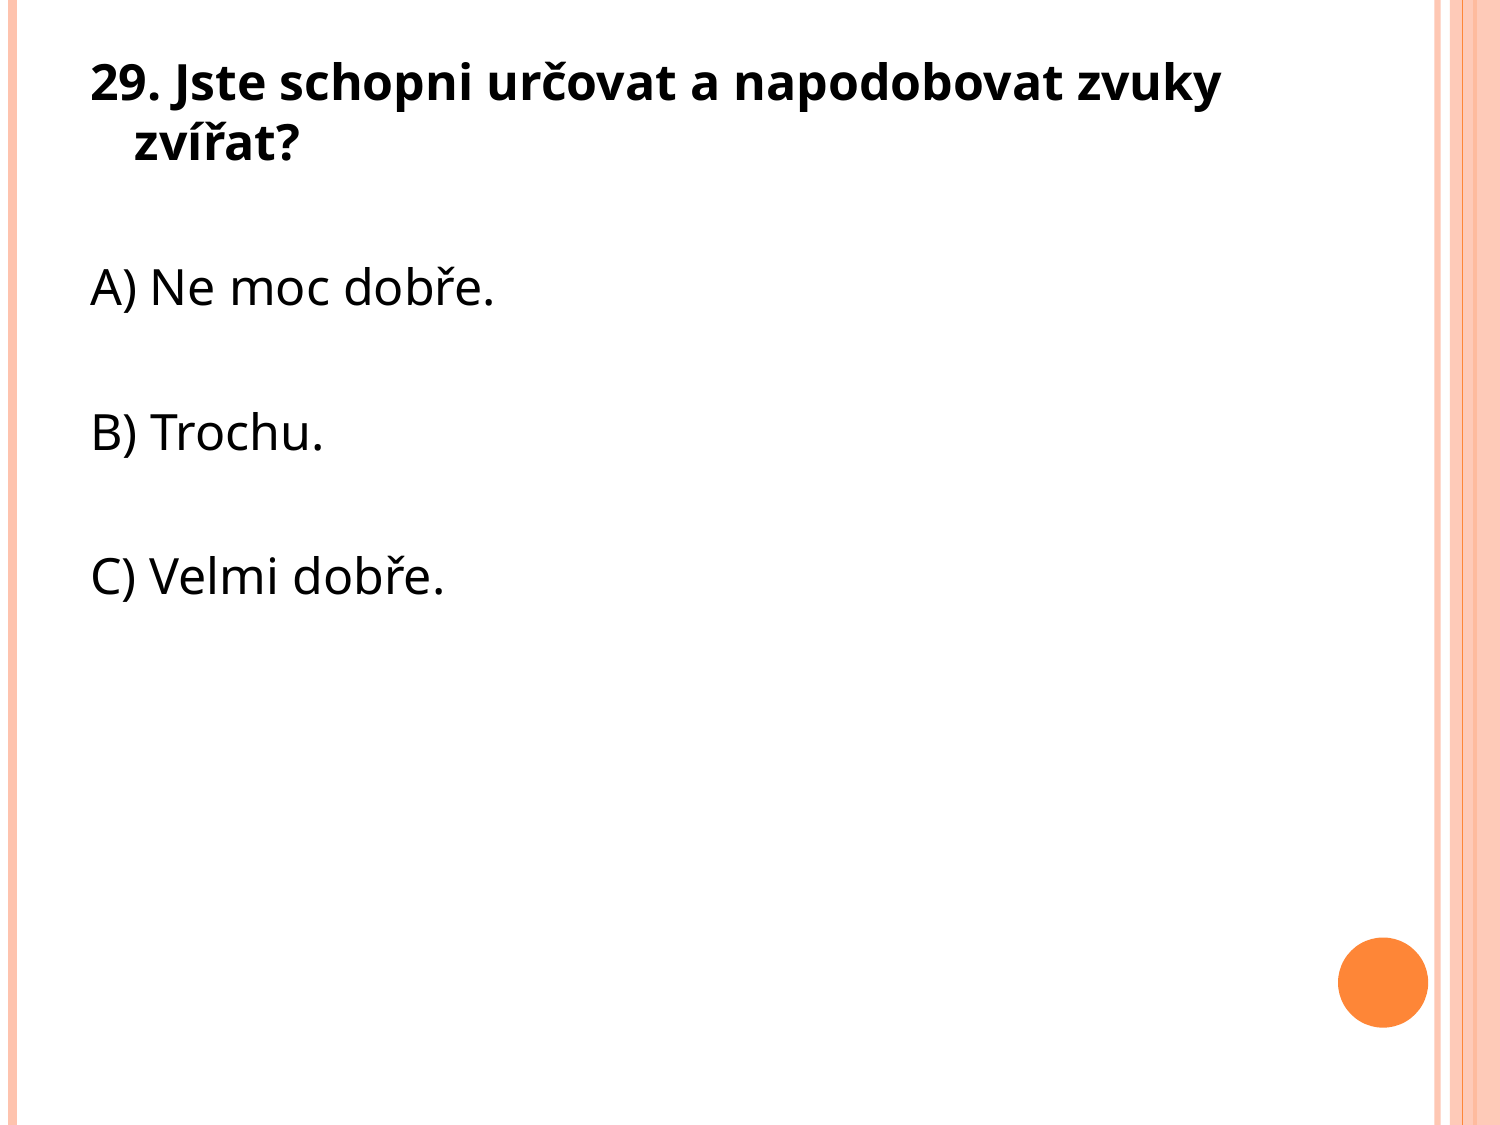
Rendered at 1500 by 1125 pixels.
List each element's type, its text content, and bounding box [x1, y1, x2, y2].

list 29. Jste schopni určovat a napodobovat zvuky zvířat? A) Ne moc dobře. B) Trochu. C) Velmi dobře. [74, 42, 1300, 1063]
